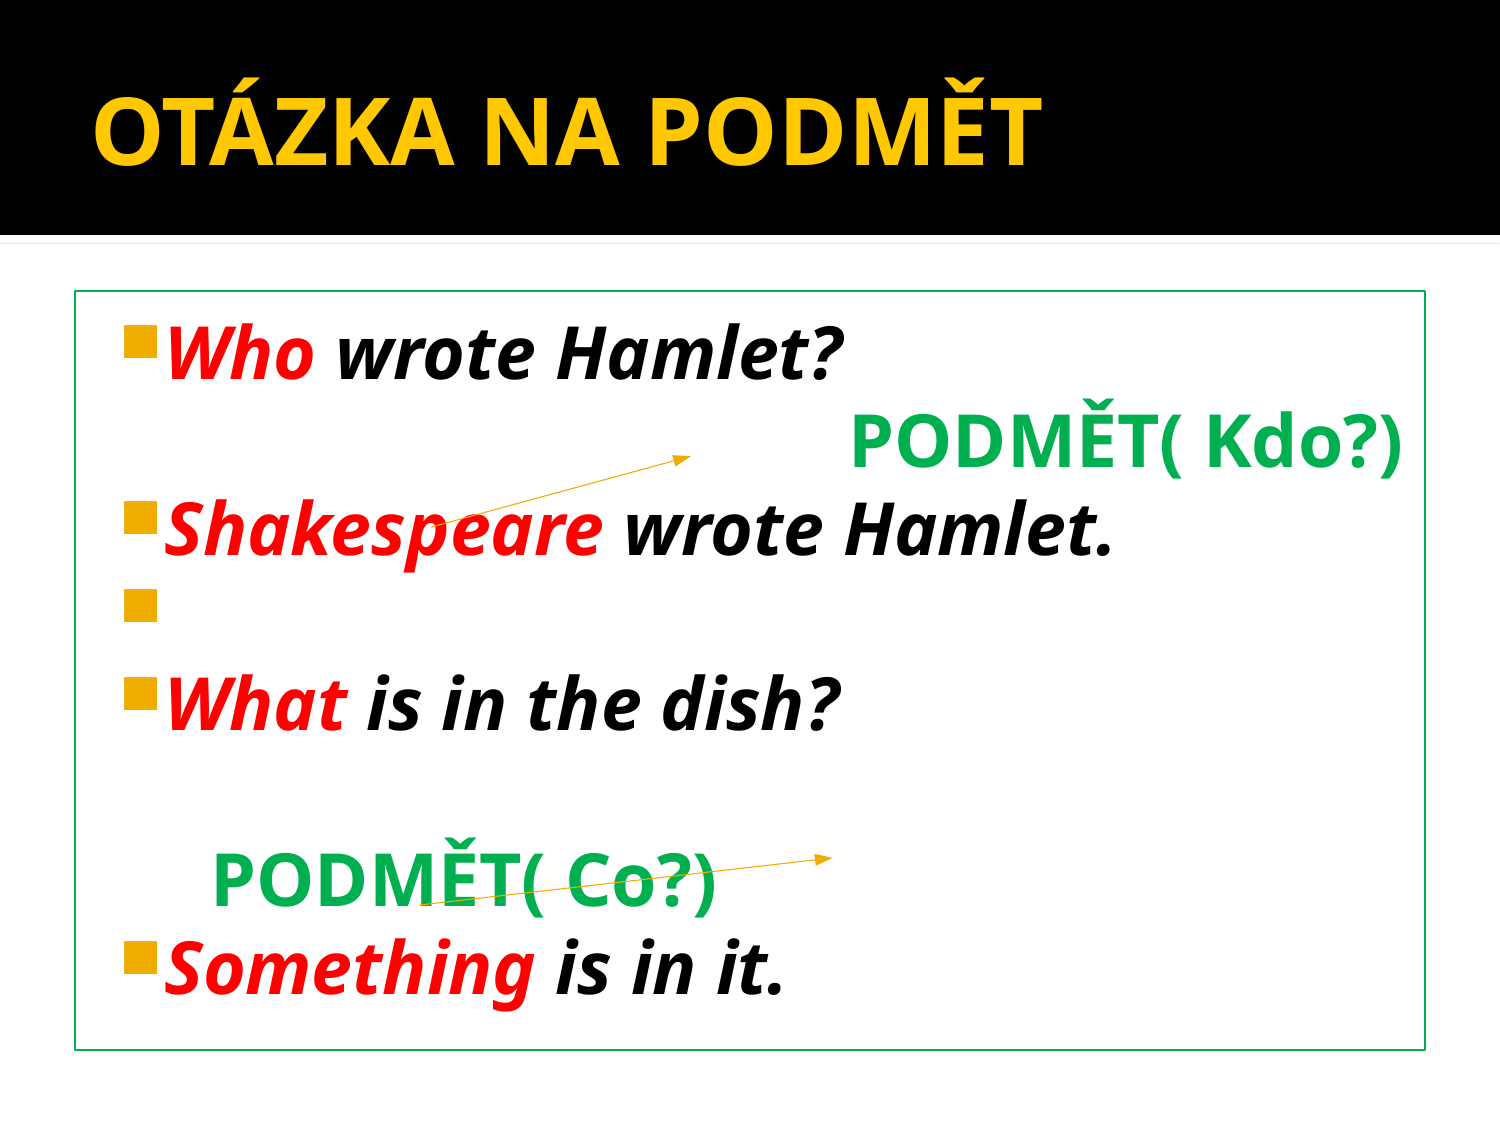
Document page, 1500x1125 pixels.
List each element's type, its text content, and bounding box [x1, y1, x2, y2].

list Who wrote Hamlet? PODMĚT( Kdo?) Shakespeare wrote Hamlet. What is in the dish? PODMĚT( Co?) Something is in it. [75, 291, 1426, 1051]
title OTÁZKA NA PODMĚT [75, 25, 1426, 232]
